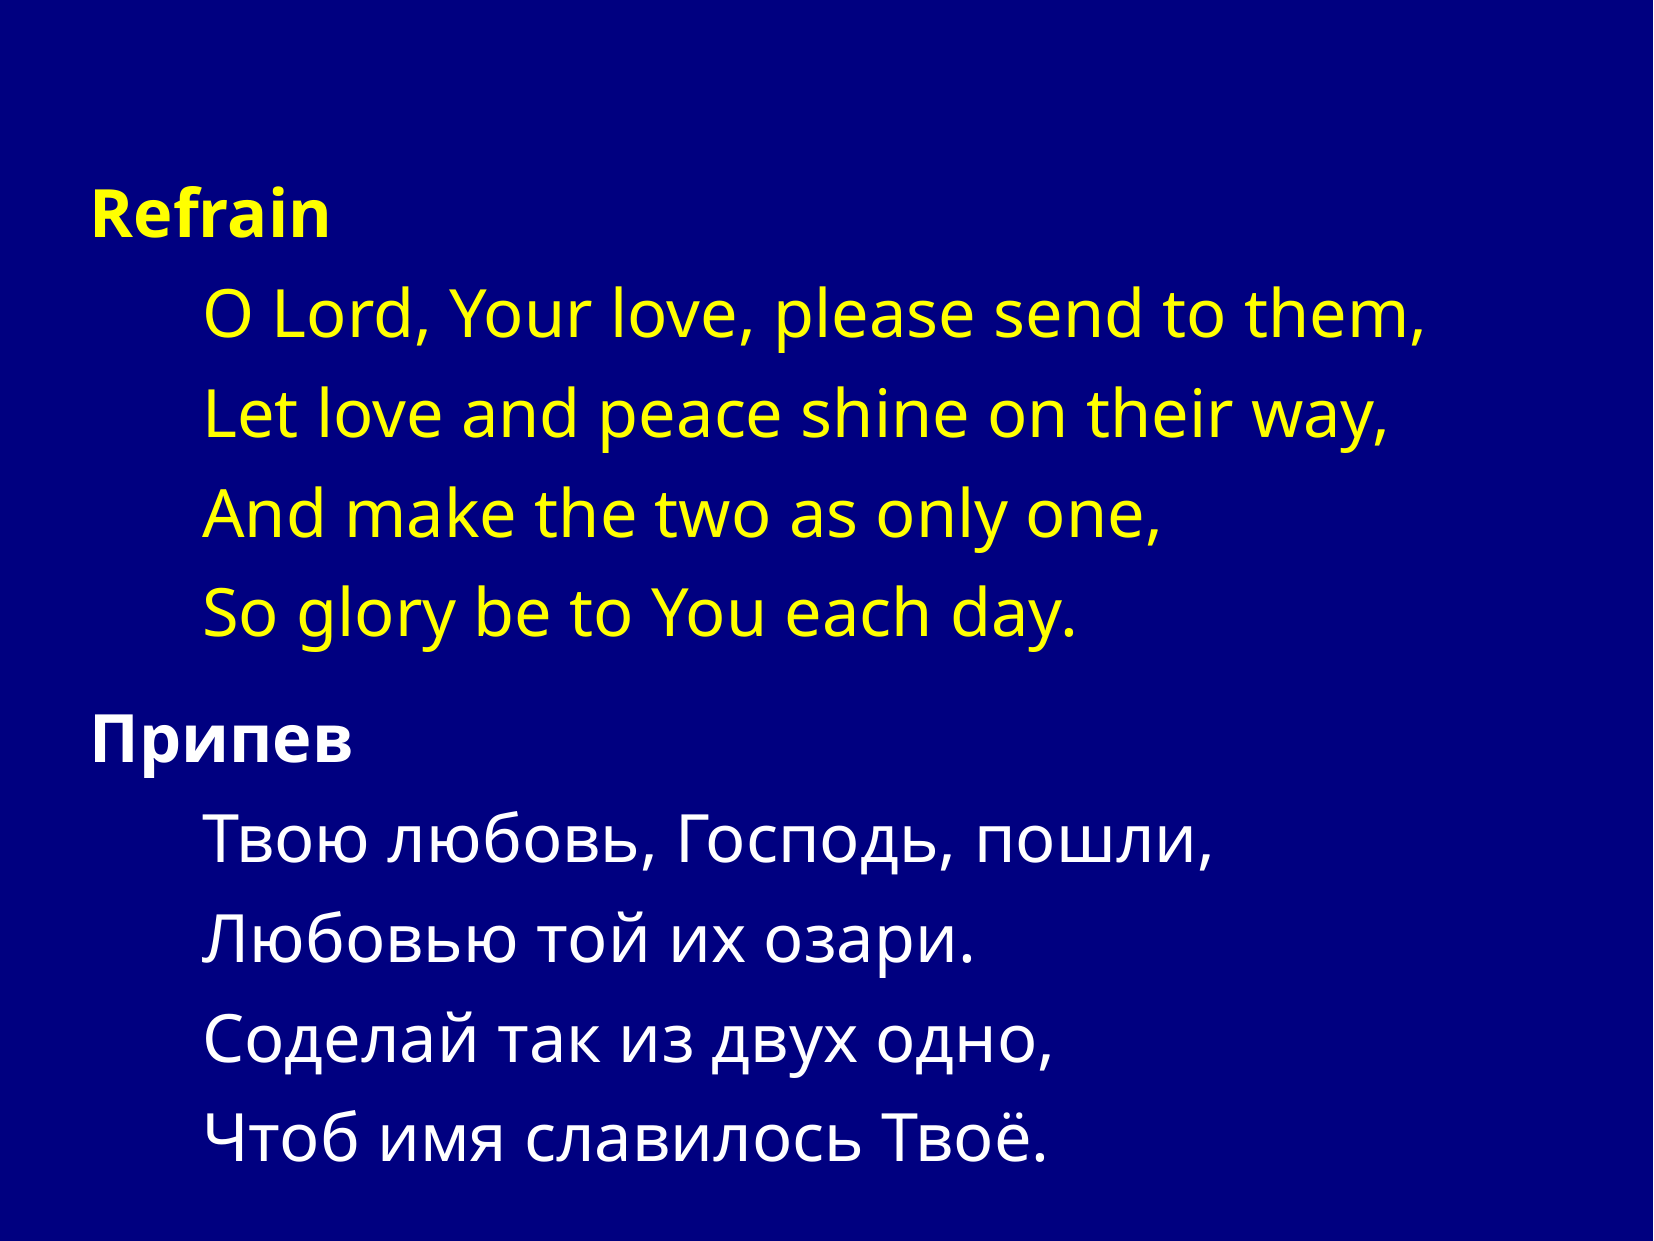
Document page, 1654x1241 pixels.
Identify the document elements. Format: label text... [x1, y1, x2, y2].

text_box Refrain O Lord, Your love, please send to them, Let love and peace shine on their way, And make the two as only one, So glory be to You each day. [75, 150, 1576, 638]
text_box Припев Твою любовь, Господь, пошли, Любовью той их озари. Соделай так из двух одно, Чтоб имя славилось Твоё. [75, 675, 1576, 1163]
